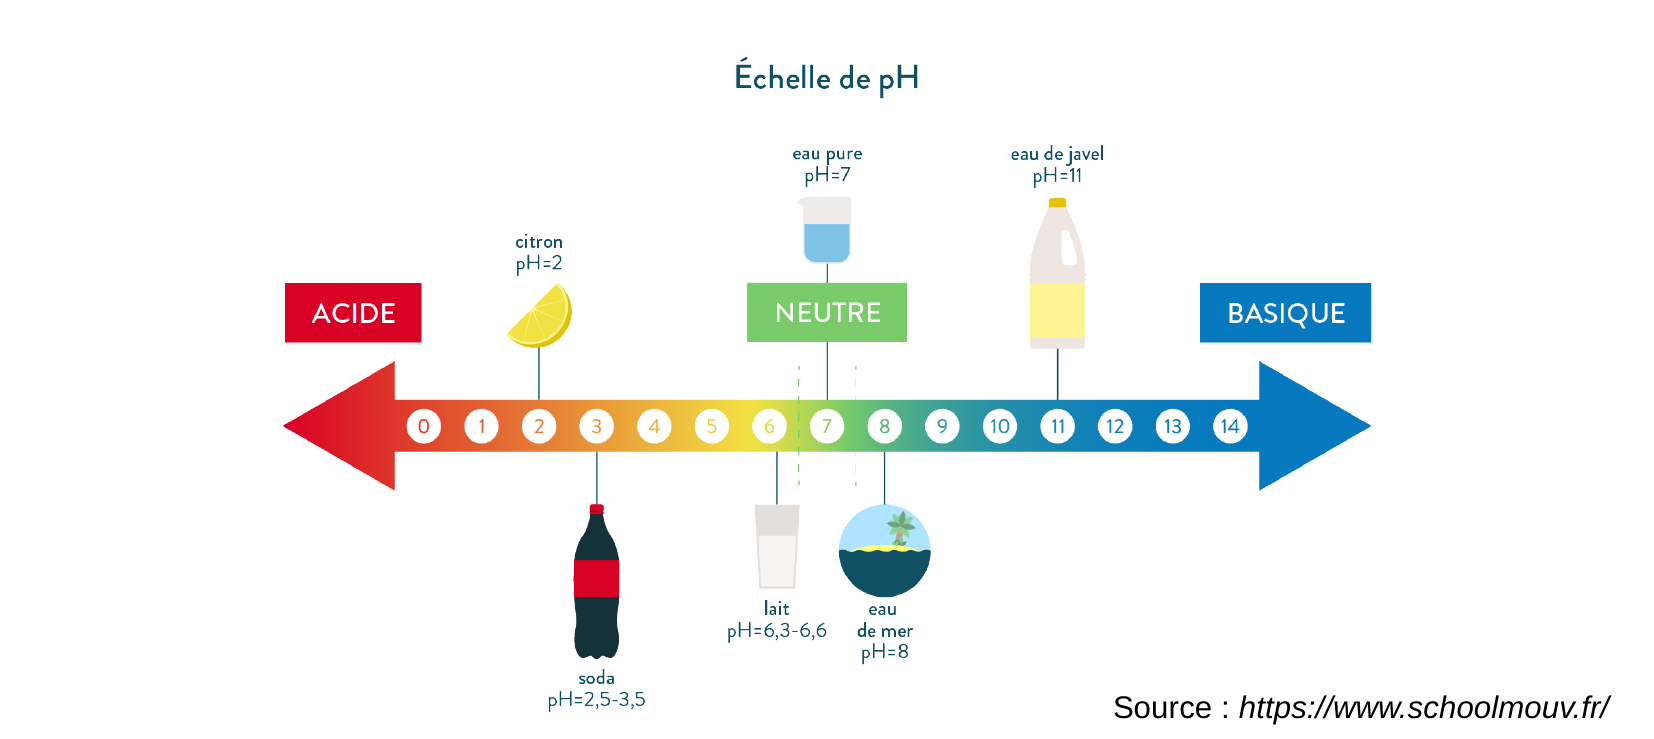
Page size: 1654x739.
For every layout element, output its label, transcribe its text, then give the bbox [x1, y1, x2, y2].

text_box Source : https://www.schoolmouv.fr/ [1098, 682, 1625, 733]
picture [170, 12, 1483, 739]
